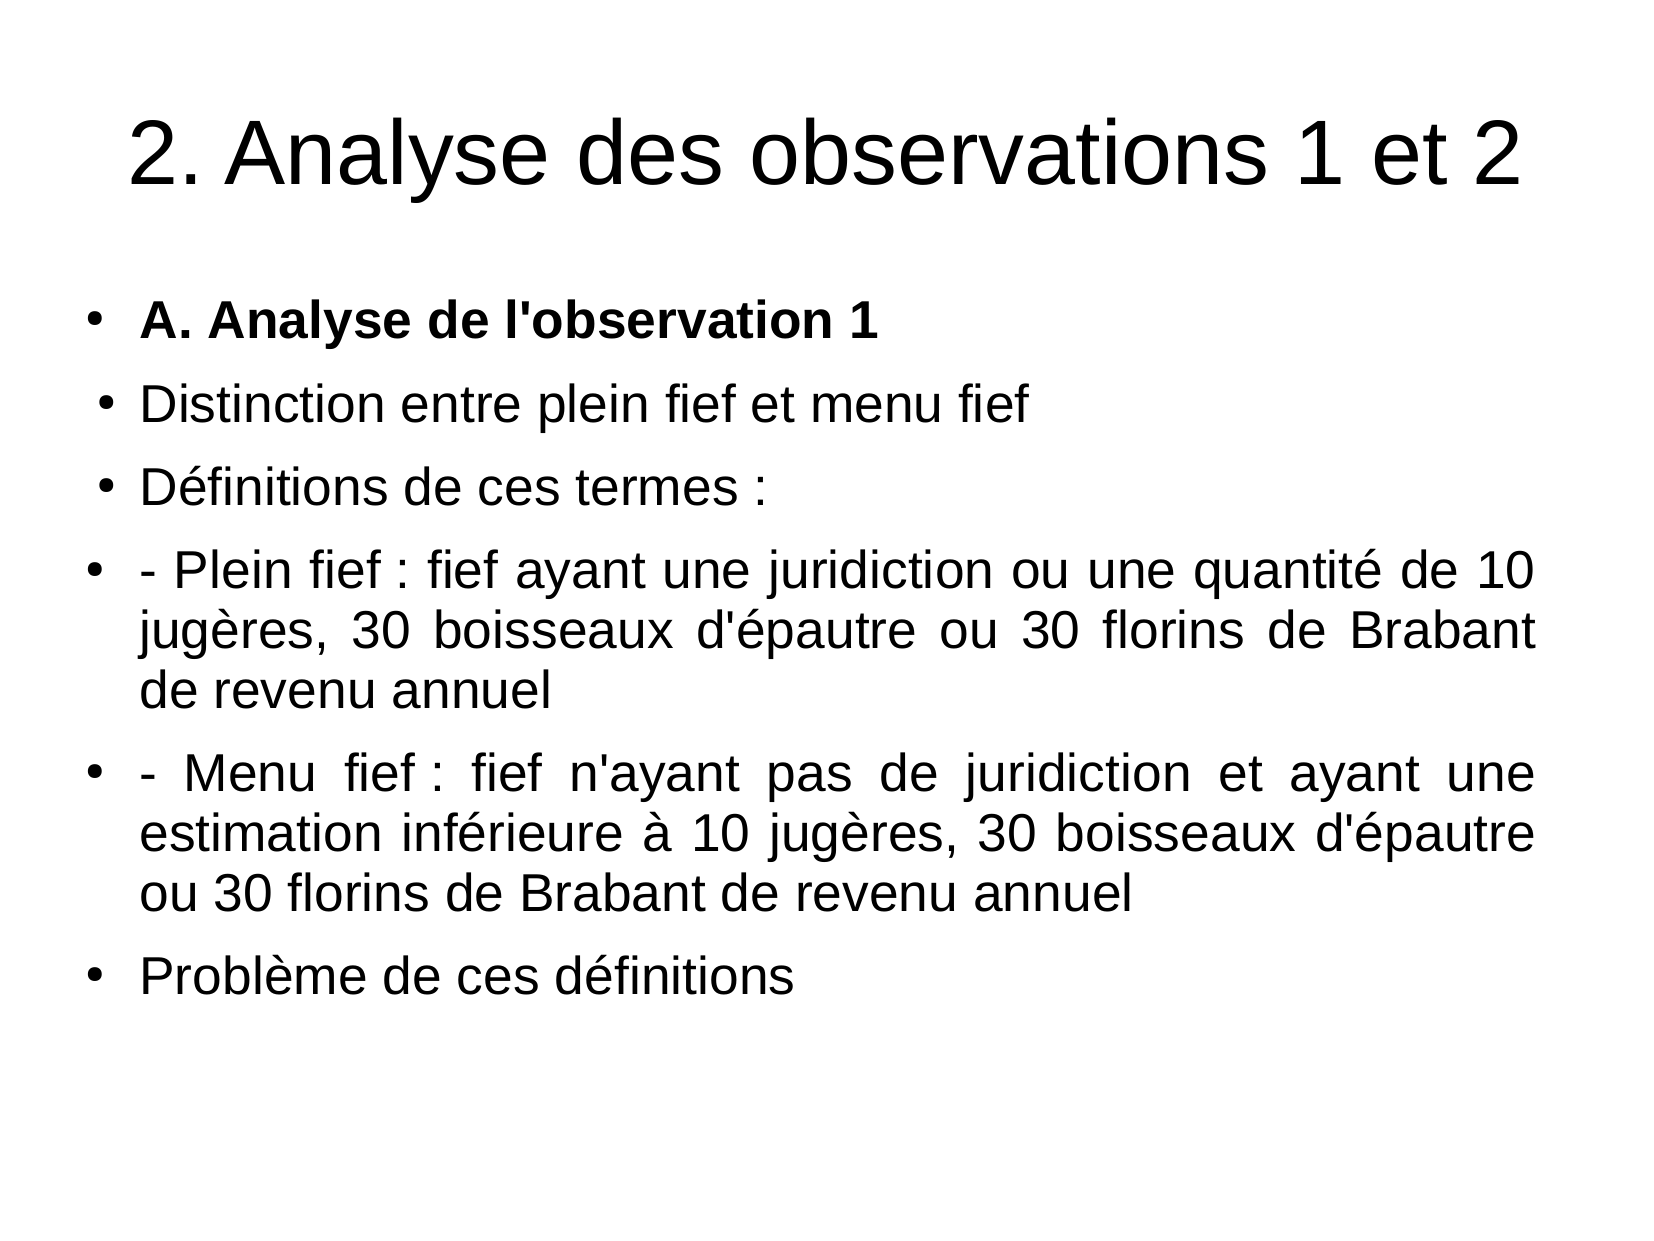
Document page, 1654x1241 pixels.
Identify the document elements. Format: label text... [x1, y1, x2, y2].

list A. Analyse de l'observation 1 Distinction entre plein fief et menu fief Définitions de ces termes : - Plein fief : fief ayant une juridiction ou une quantité de 10 jugères, 30 boisseaux d'épautre ou 30 florins de Brabant de revenu annuel - Menu fief : fief n'ayant pas de juridiction et ayant une estimation inférieure à 10 jugères, 30 boisseaux d'épautre ou 30 florins de Brabant de revenu annuel Problème de ces définitions [82, 290, 1538, 1010]
title 2. Analyse des observations 1 et 2 [82, 49, 1571, 257]
